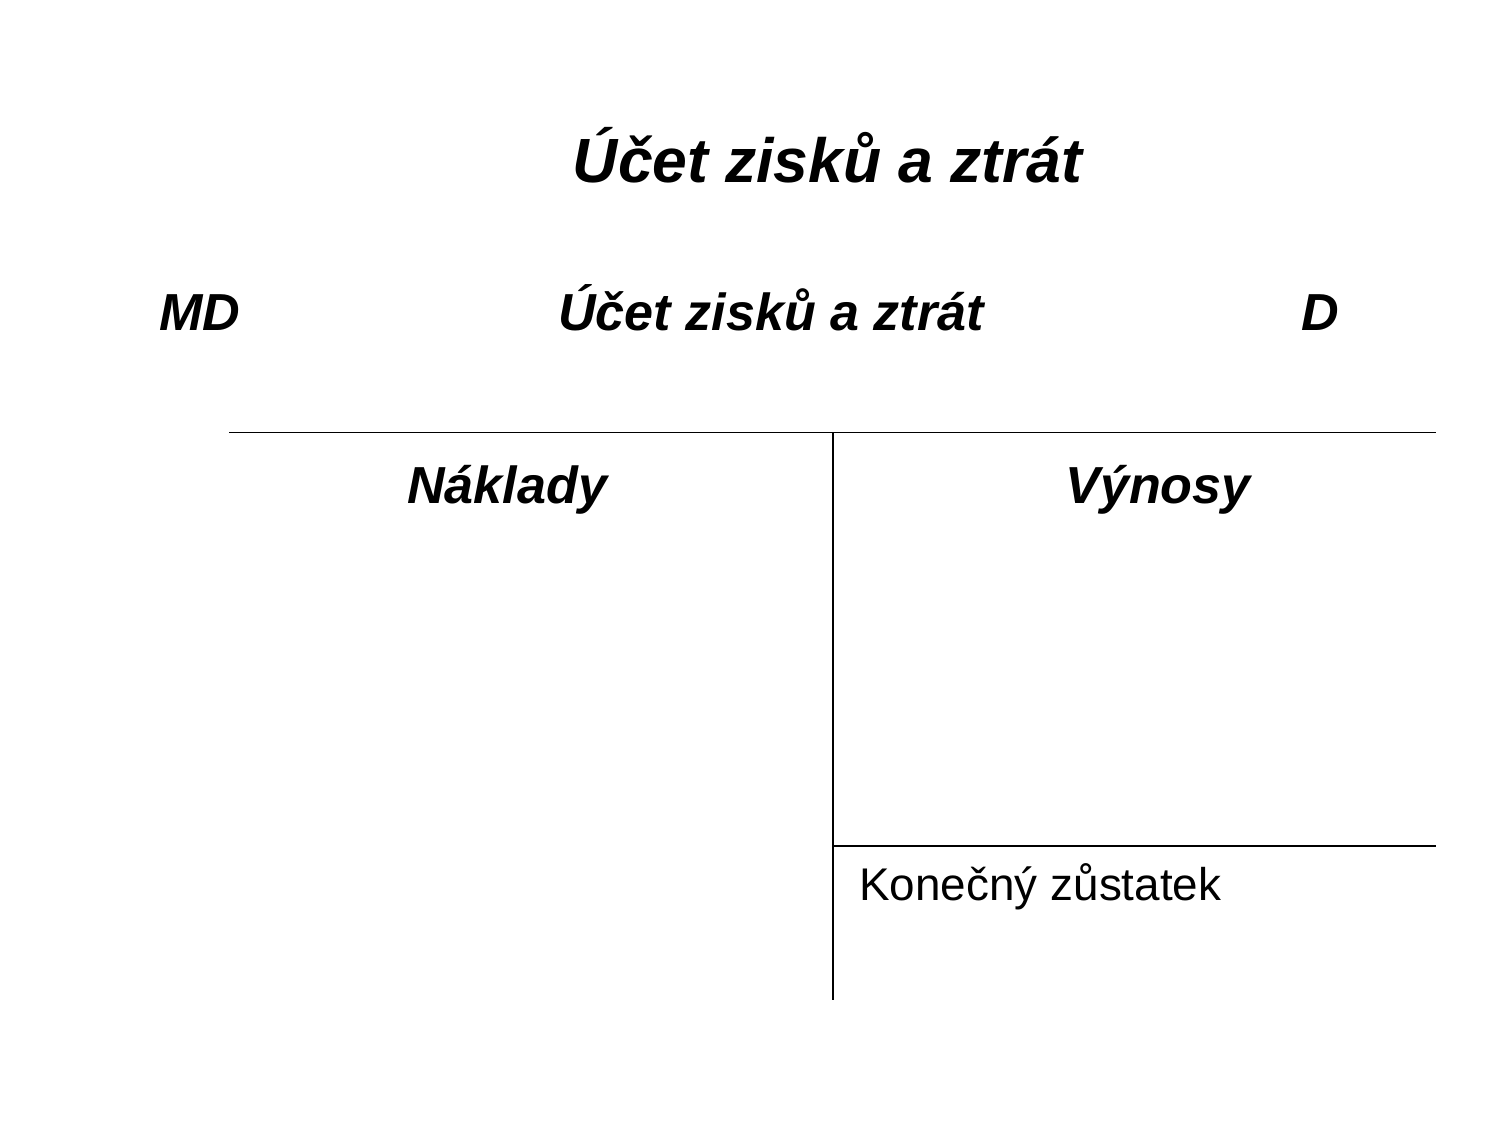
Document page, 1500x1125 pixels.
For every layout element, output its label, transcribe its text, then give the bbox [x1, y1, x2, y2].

list MD Účet zisků a ztrát D [75, 283, 1426, 362]
text_box Výnosy Konečný zůstatek [844, 456, 1472, 1083]
title Účet zisků a ztrát [188, 35, 1468, 279]
text_box Náklady [193, 456, 821, 1083]
